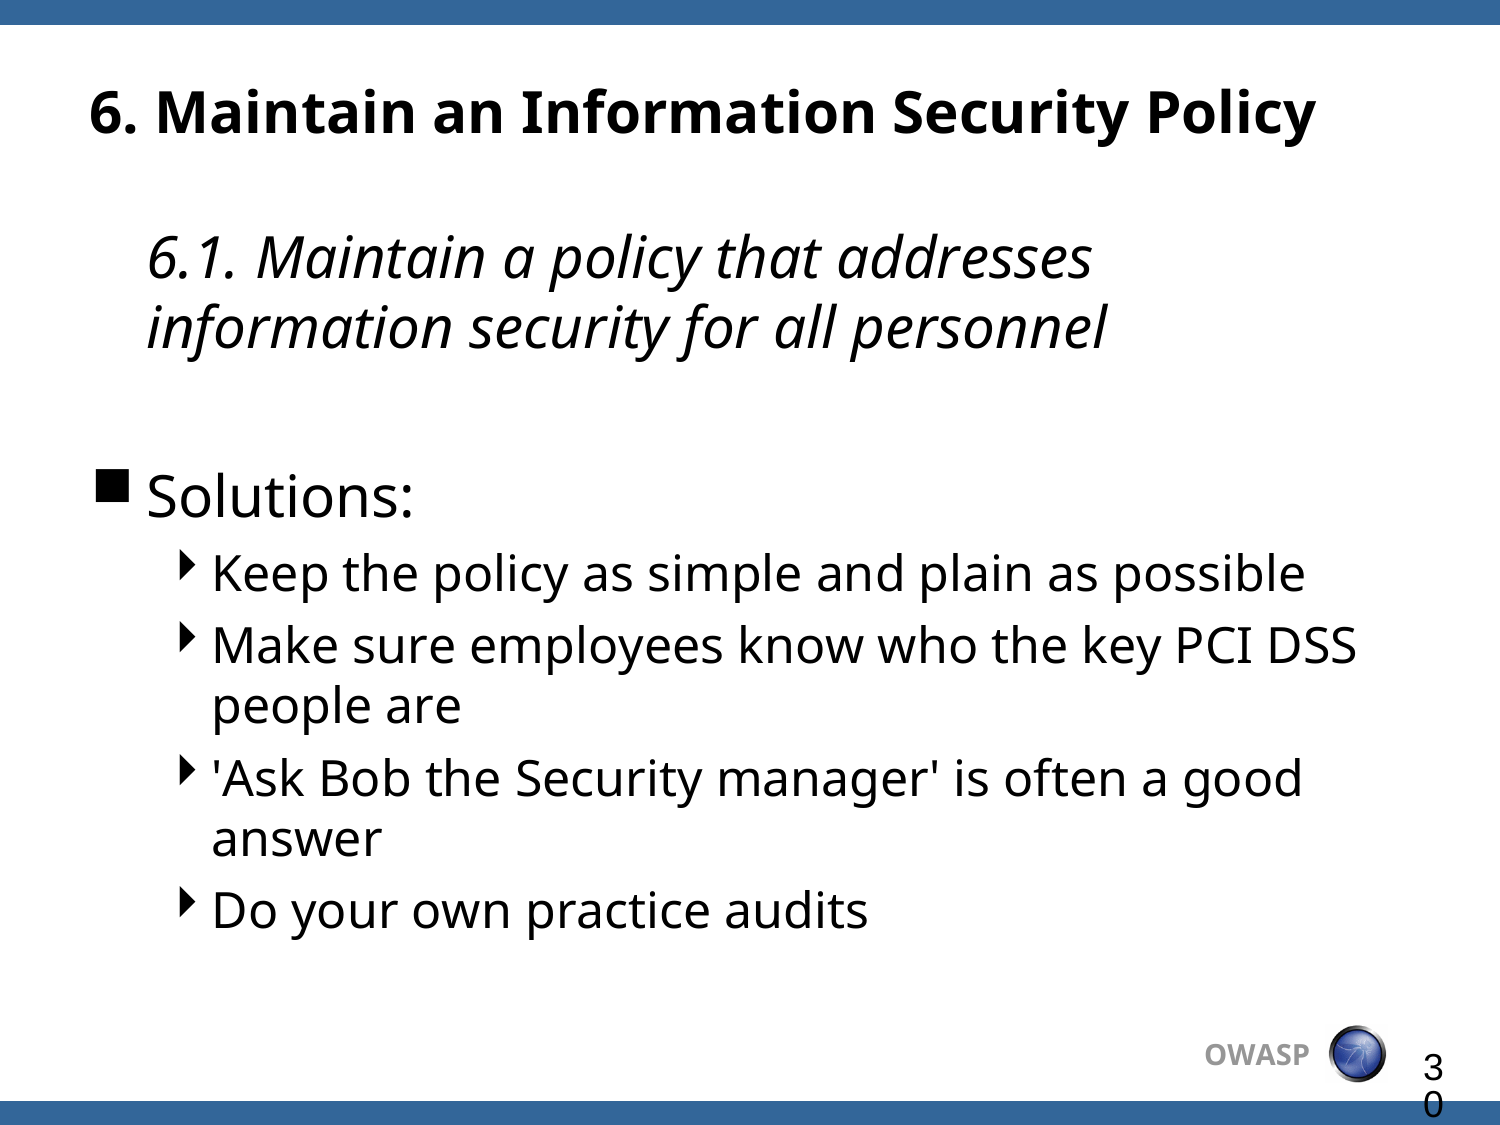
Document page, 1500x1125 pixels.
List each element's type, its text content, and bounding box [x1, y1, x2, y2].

title 6. Maintain an Information Security Policy [75, 32, 1426, 189]
picture [1325, 1024, 1388, 1083]
list 6.1. Maintain a policy that addresses information security for all personnel Solutions: Keep the policy as simple and plain as possible Make sure employees know who the key PCI DSS people are 'Ask Bob the Security manager' is often a good answer Do your own practice audits [75, 212, 1426, 1005]
